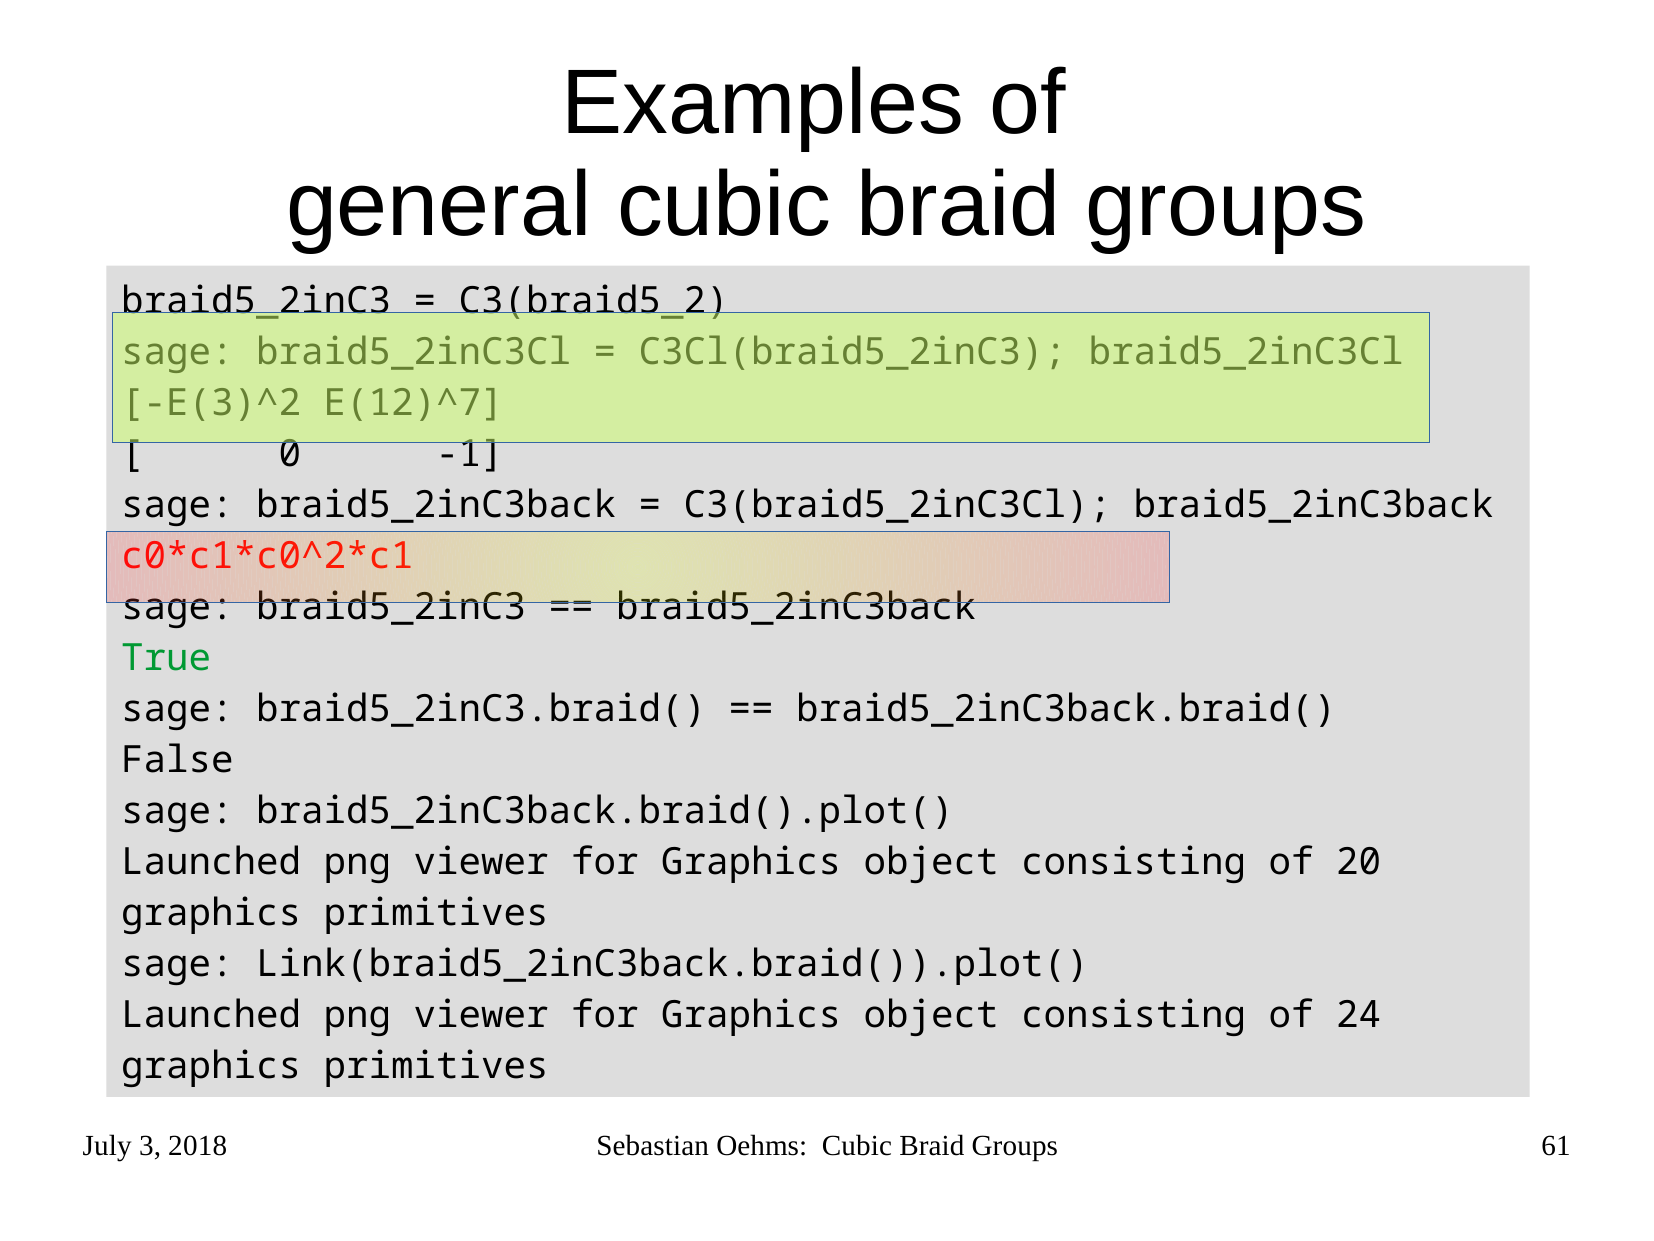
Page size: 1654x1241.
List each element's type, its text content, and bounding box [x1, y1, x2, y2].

text_box braid5_2inC3 = C3(braid5_2) sage: braid5_2inC3Cl = C3Cl(braid5_2inC3); braid5_2inC3Cl [-E(3)^2 E(12)^7] [ 0 -1] sage: braid5_2inC3back = C3(braid5_2inC3Cl); braid5_2inC3back c0*c1*c0^2*c1 sage: braid5_2inC3 == braid5_2inC3back True sage: braid5_2inC3.braid() == braid5_2inC3back.braid() False sage: braid5_2inC3back.braid().plot() Launched png viewer for Graphics object consisting of 20 graphics primitives sage: Link(braid5_2inC3back.braid()).plot() Launched png viewer for Graphics object consisting of 24 graphics primitives [106, 265, 1530, 1051]
title Examples of general cubic braid groups [82, 49, 1571, 257]
text_box [106, 531, 1170, 603]
text_box [112, 312, 1430, 443]
